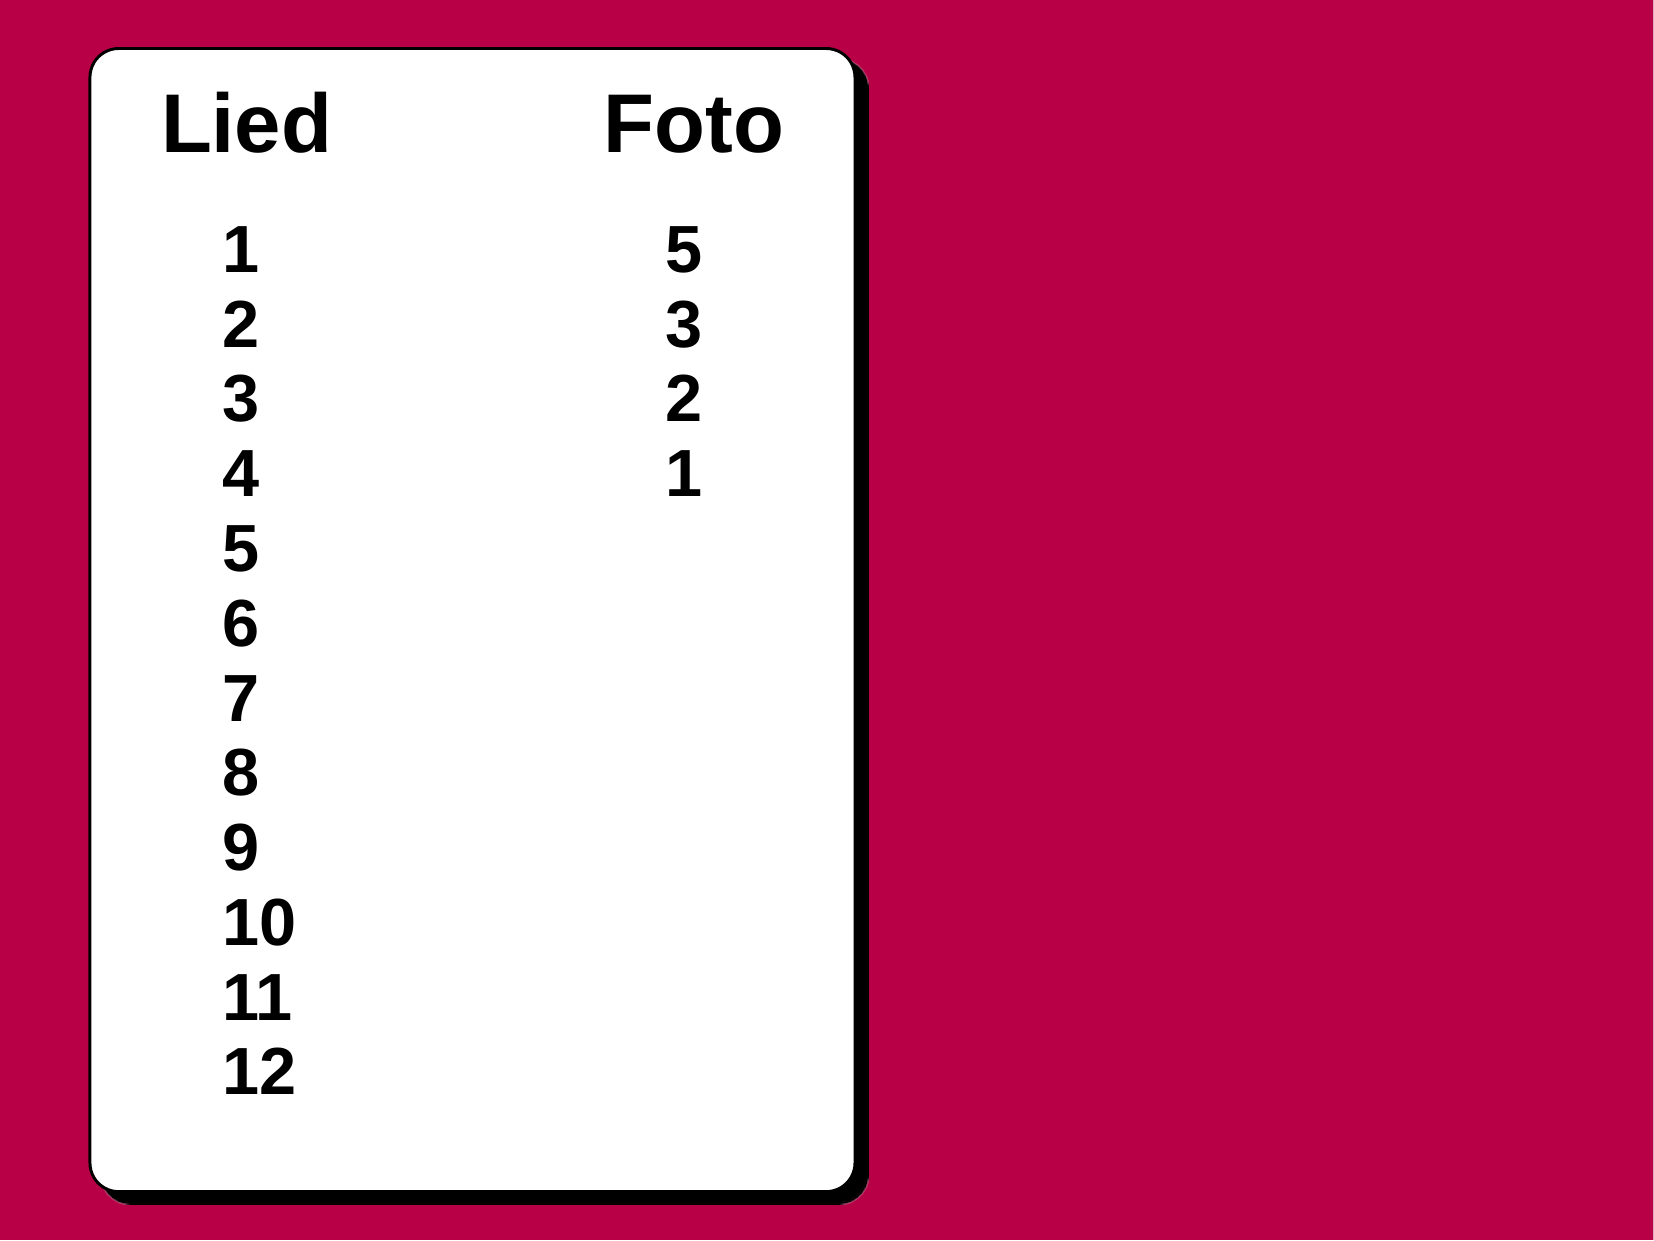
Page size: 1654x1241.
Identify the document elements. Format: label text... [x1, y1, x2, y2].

text_box Lied Foto [134, 69, 810, 182]
text_box 1 5 2 3 3 2 4 1 5 6 7 8 9 10 11 12 [207, 204, 796, 1153]
text_box [89, 48, 856, 1192]
